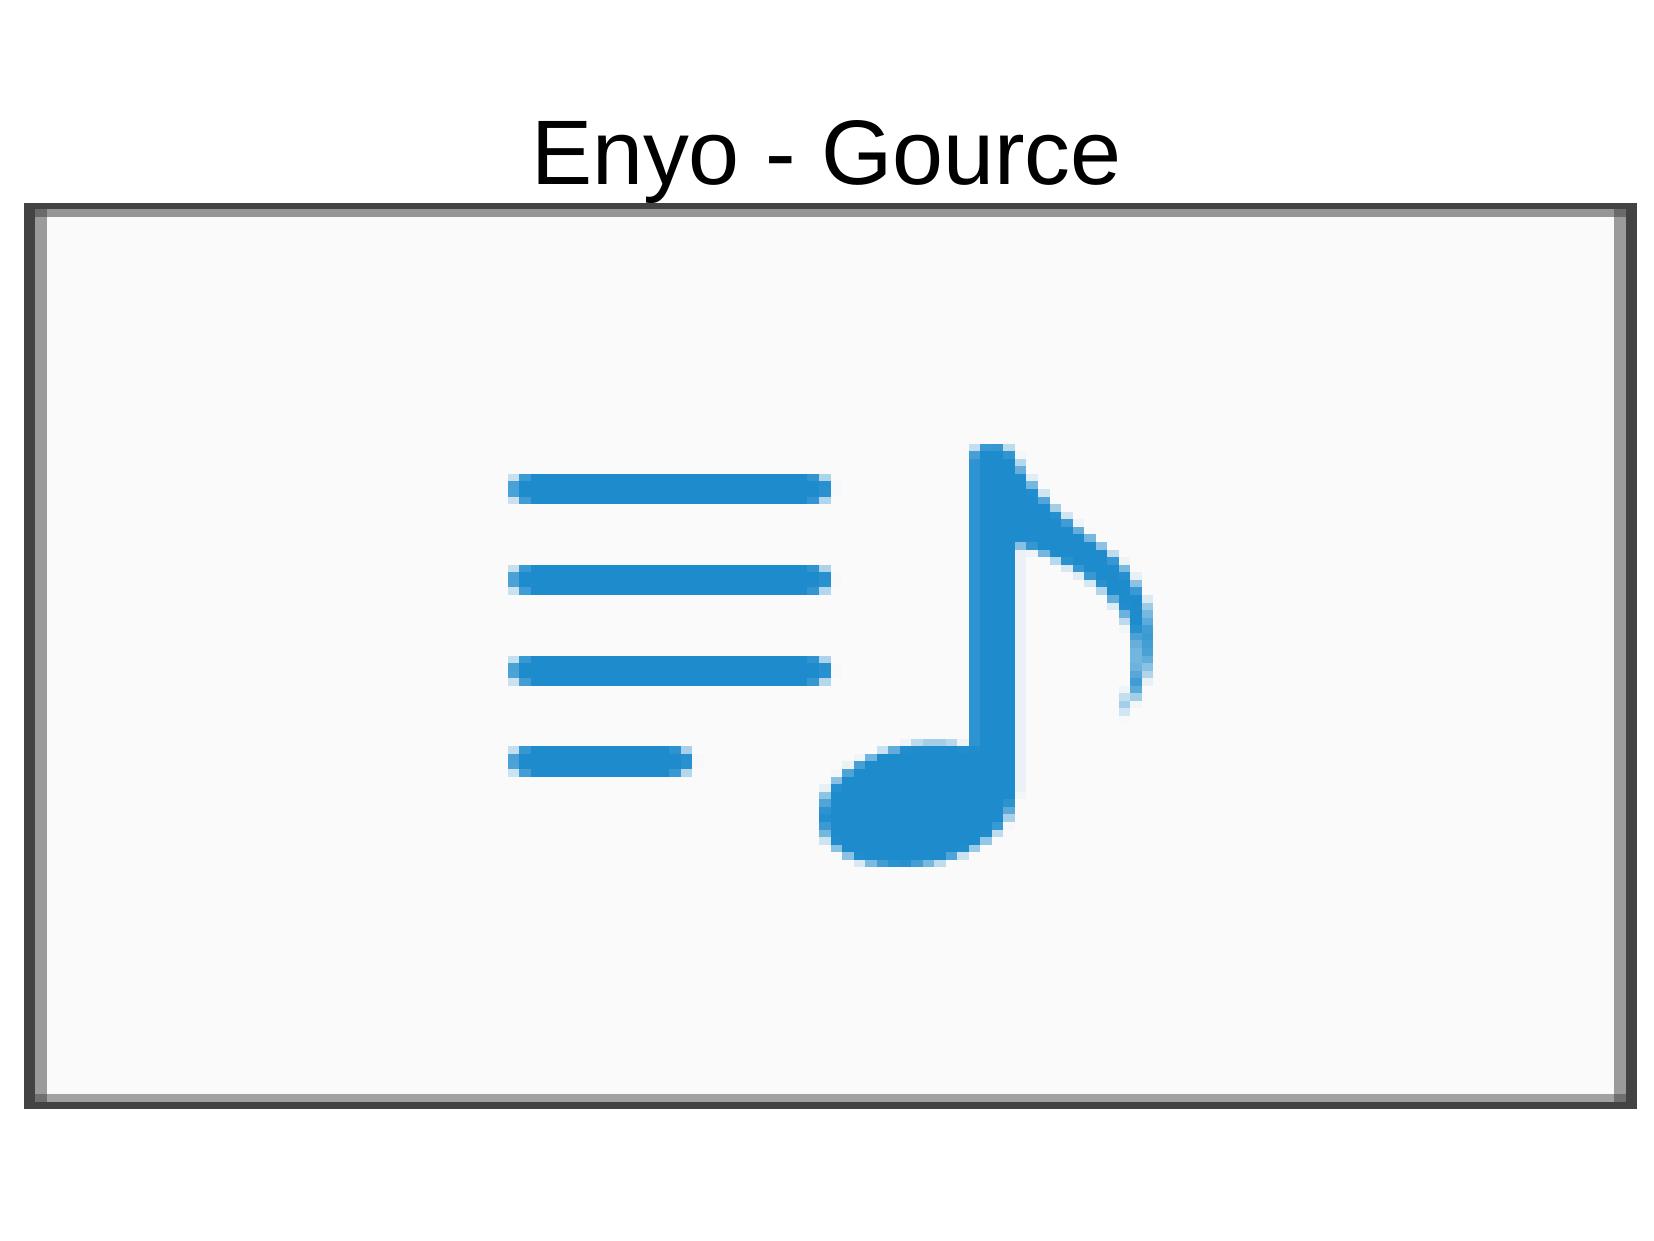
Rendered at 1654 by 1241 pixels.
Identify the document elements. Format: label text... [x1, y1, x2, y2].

title Enyo - Gource [82, 49, 1571, 202]
text_box [23, 202, 1639, 1111]
